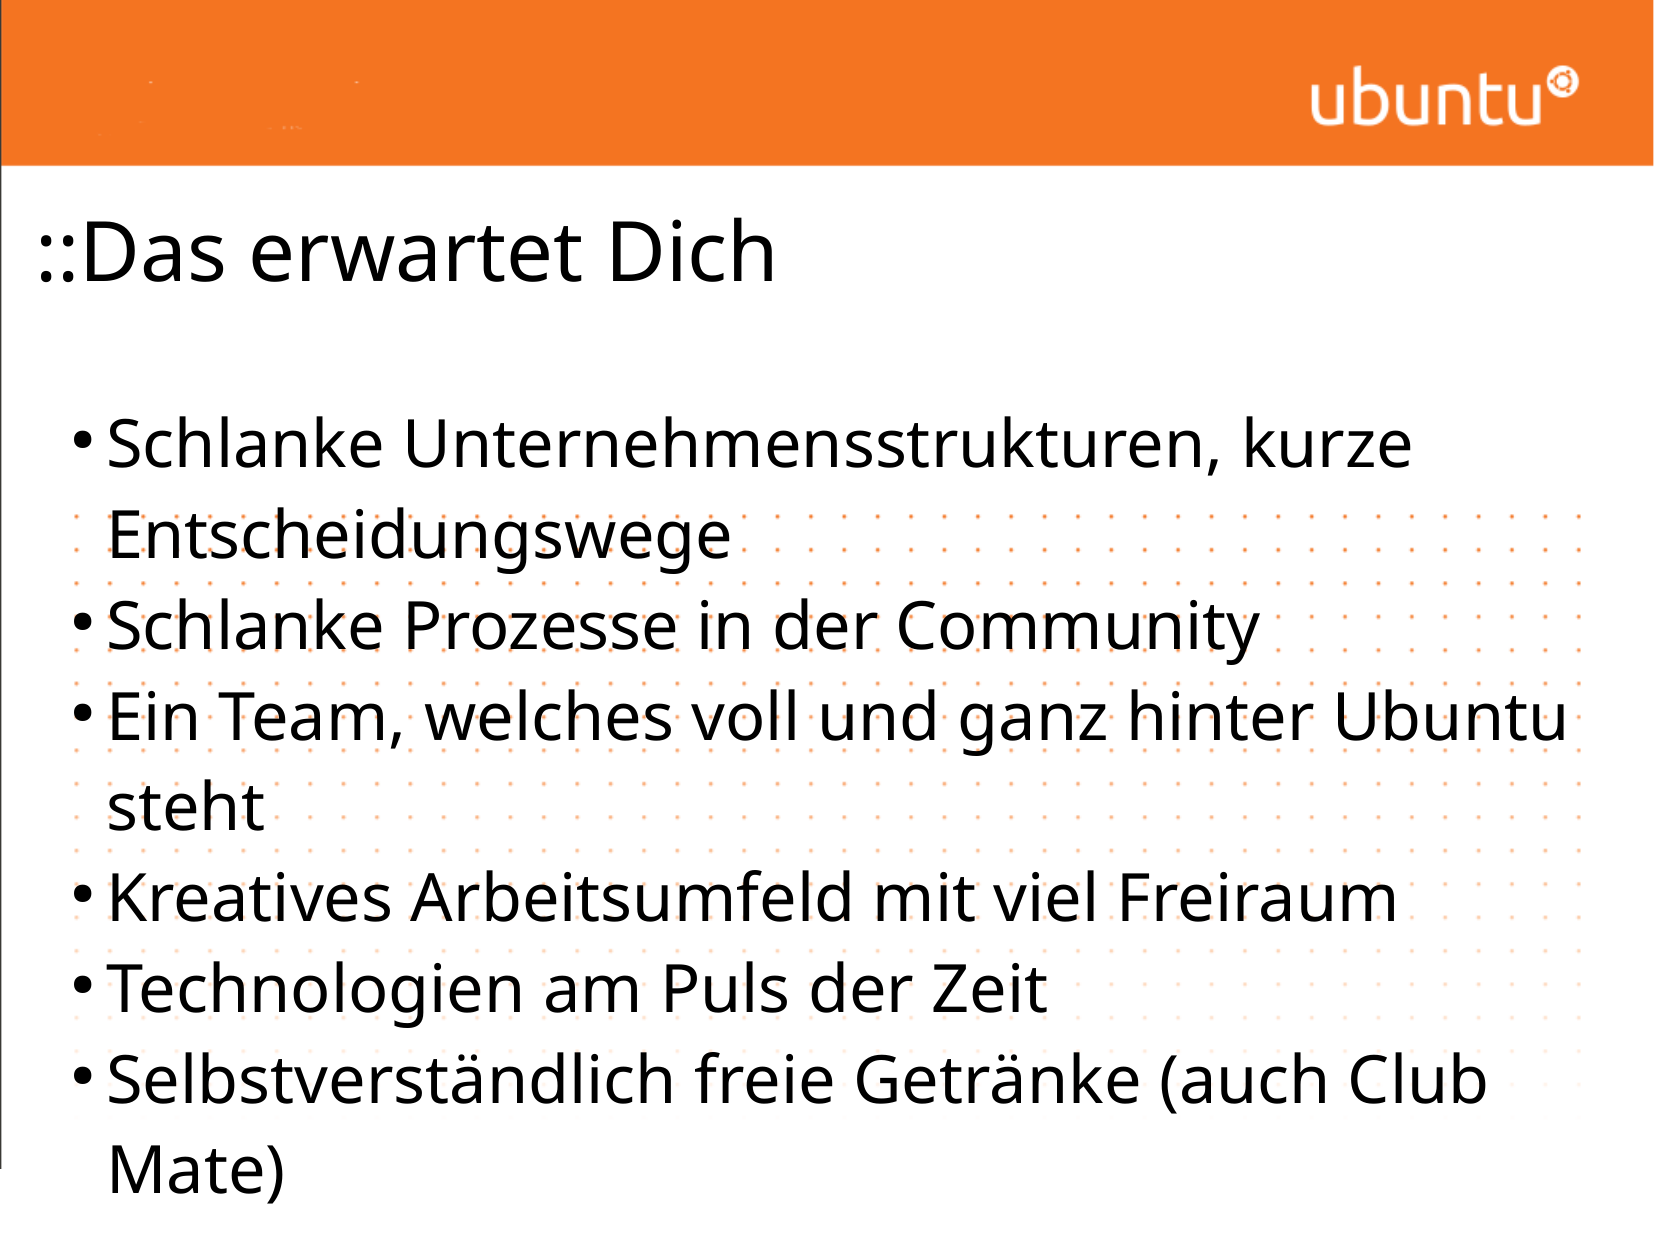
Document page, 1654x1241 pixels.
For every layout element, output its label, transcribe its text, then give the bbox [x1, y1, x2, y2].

picture [0, 0, 1654, 1169]
subtitle ::Das erwartet Dich Schlanke Unternehmensstrukturen, kurze Entscheidungswege Schlanke Prozesse in der Community Ein Team, welches voll und ganz hinter Ubuntu steht Kreatives Arbeitsumfeld mit viel Freiraum Technologien am Puls der Zeit Selbstverständlich freie Getränke (auch Club Mate) [35, 153, 1619, 1241]
